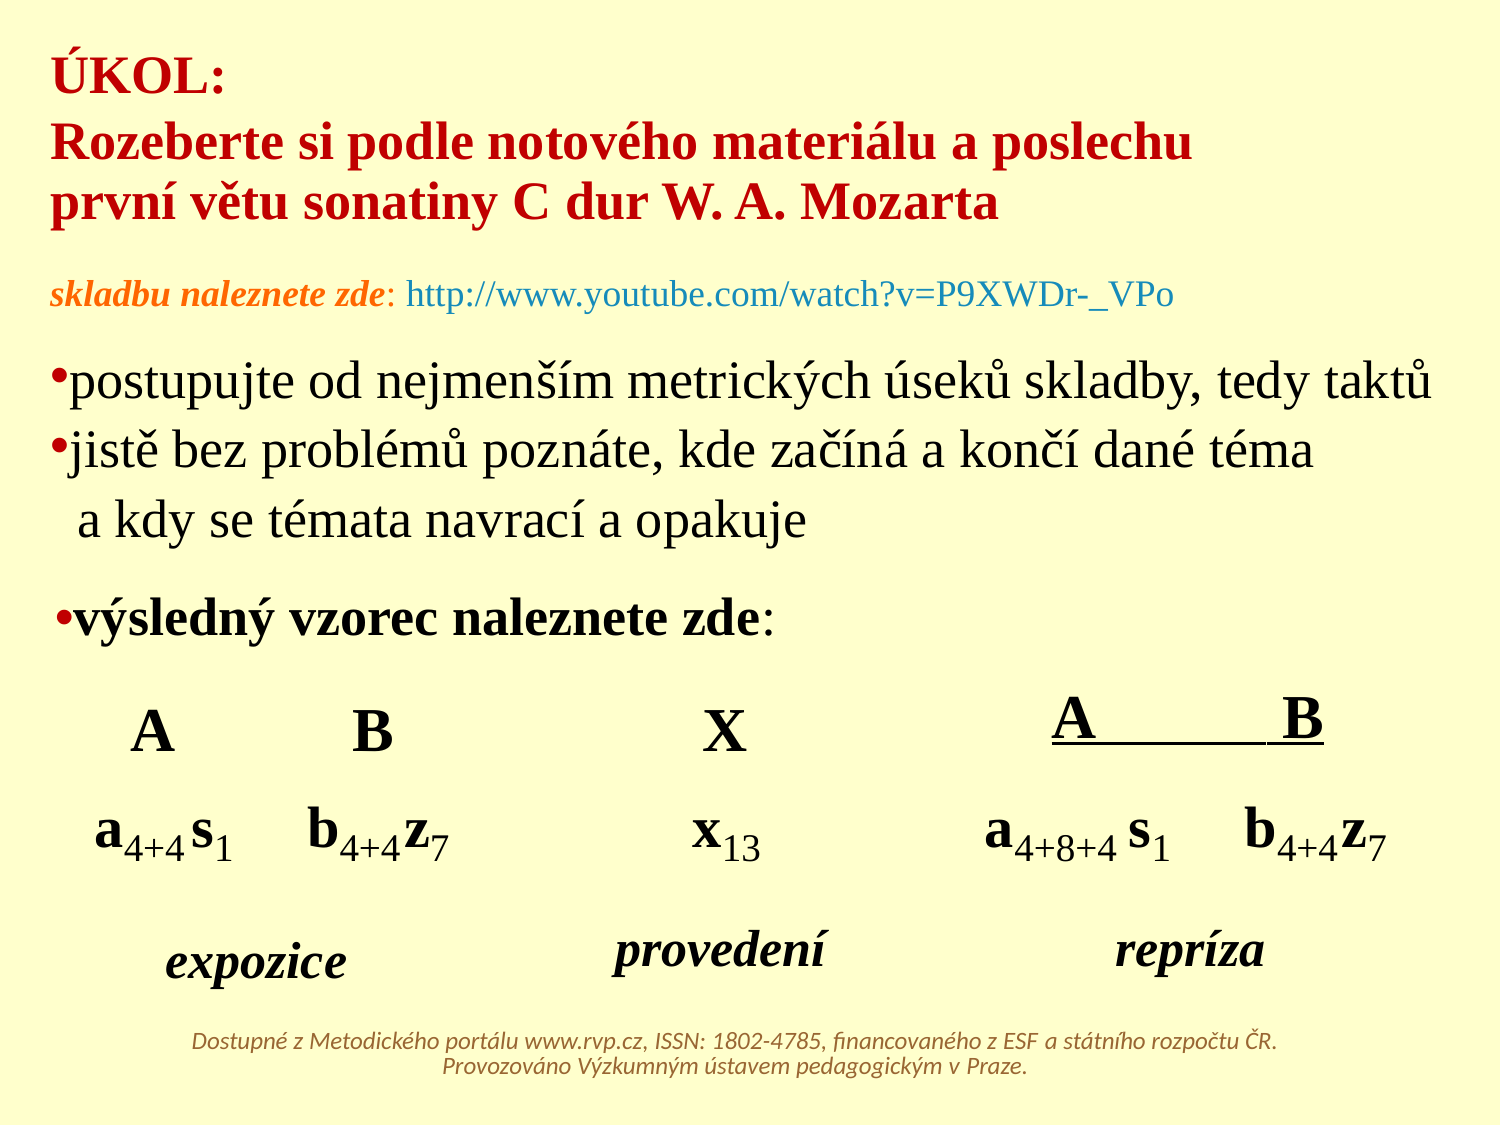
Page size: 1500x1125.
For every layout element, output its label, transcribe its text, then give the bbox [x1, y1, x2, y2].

text_box a4+8+4 [970, 787, 1114, 878]
text_box B [337, 687, 410, 773]
text_box A B [1036, 675, 1340, 760]
text_box repríza [1100, 912, 1281, 986]
text_box x13 [677, 787, 776, 878]
text_box b4+4 [292, 787, 389, 878]
text_box X [687, 687, 763, 773]
text_box b4+4 [1229, 787, 1326, 878]
text_box z7 [389, 787, 465, 878]
text_box z7 [1326, 787, 1402, 878]
text_box Dostupné z Metodického portálu www.rvp.cz, ISSN: 1802-4785, financovaného z ESF a státního rozpočtu ČR. Provozováno Výzkumným ústavem pedagogickým v Praze. [171, 1023, 1300, 1089]
text_box provedení [600, 912, 842, 986]
text_box s1 [176, 787, 249, 878]
text_box s1 [1114, 787, 1186, 878]
text_box expozice [150, 924, 363, 998]
text_box výsledný vzorec naleznete zde: [40, 579, 791, 655]
text_box ÚKOL: Rozeberte si podle notového materiálu a poslechu první větu sonatiny C dur W. A. Mozarta skladbu naleznete zde: http://www.youtube.com/watch?v=P9XWDr-_VPo postupujte od nejmenším metrických úseků skladby, tedy taktů jistě bez problémů poznáte, kde začíná a končí dané téma a kdy se témata navrací a opakuje [35, 37, 1483, 553]
text_box a4+4 [79, 787, 176, 878]
text_box A [99, 687, 191, 773]
text_box a4+4 [168, 842, 176, 853]
